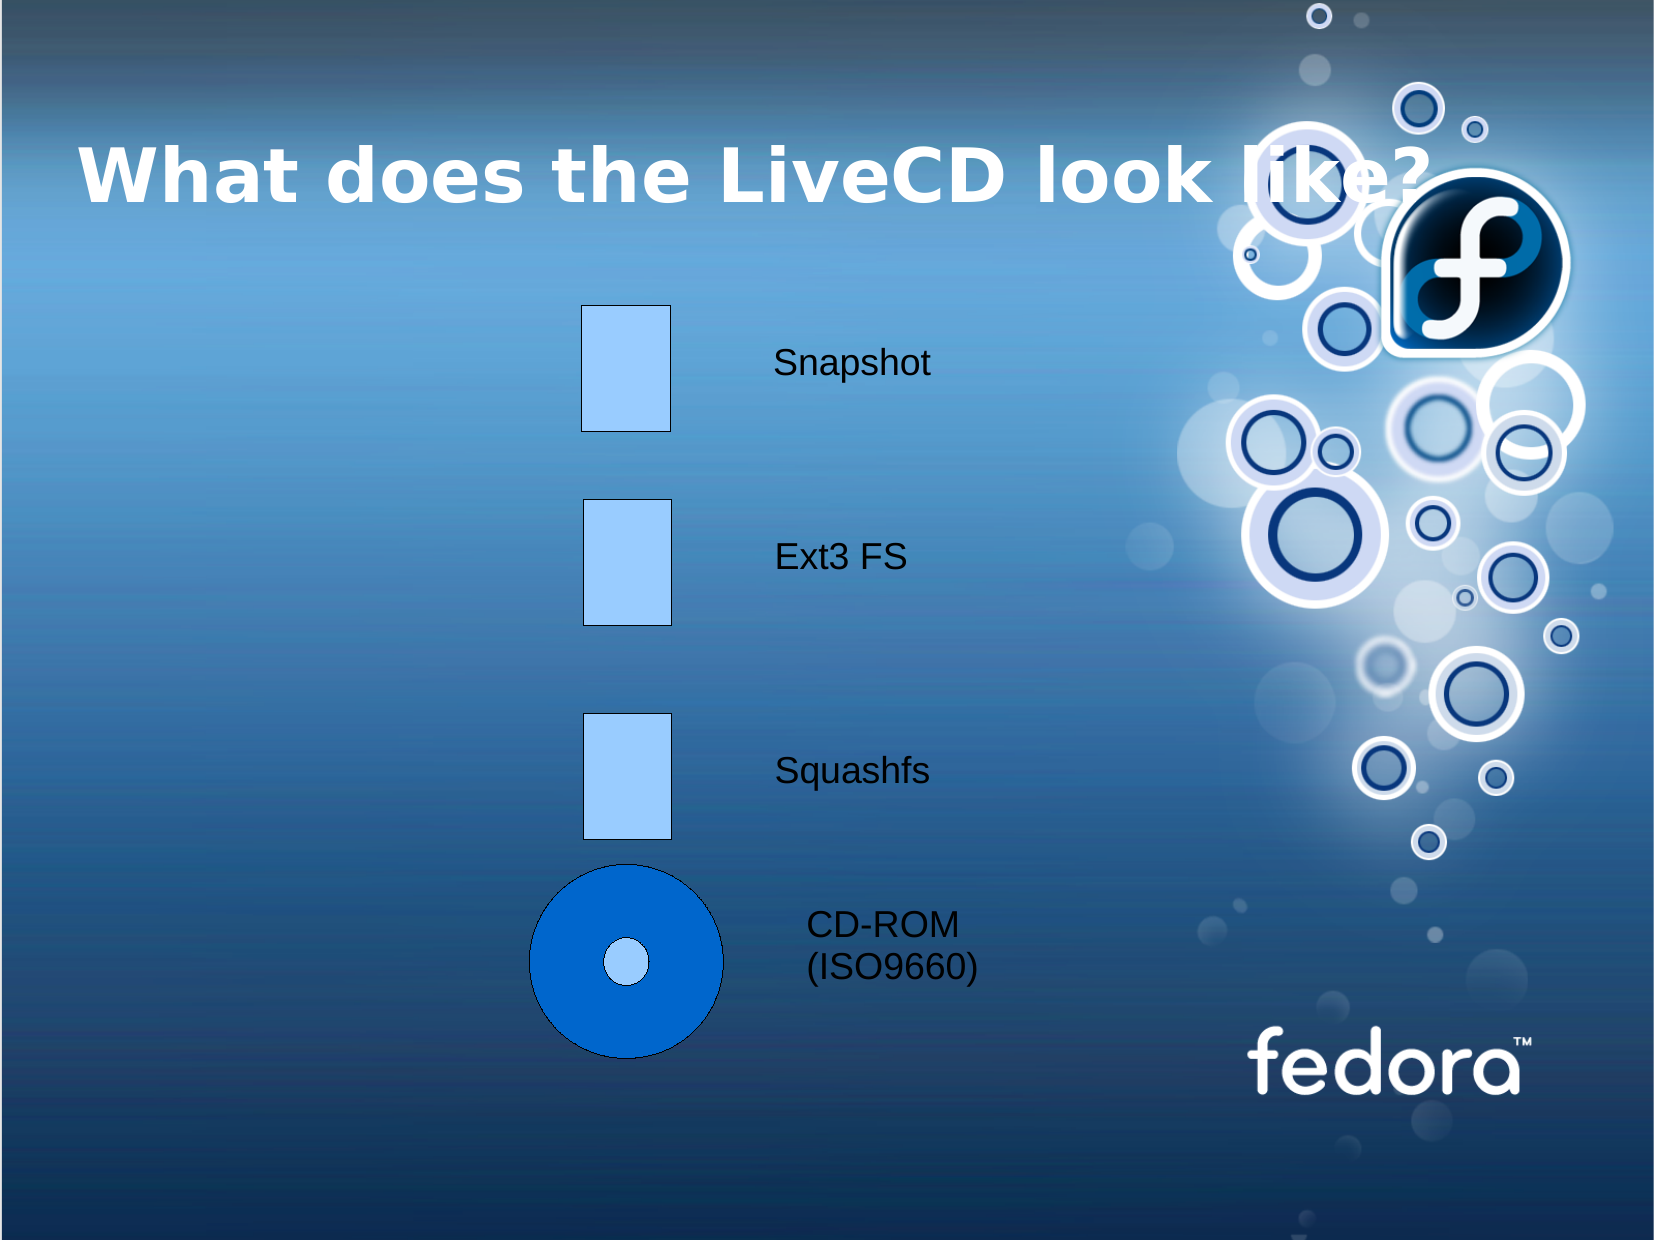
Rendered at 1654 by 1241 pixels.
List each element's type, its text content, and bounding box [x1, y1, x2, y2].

text_box Ext3 FS [759, 528, 944, 597]
text_box [581, 305, 671, 432]
text_box [583, 499, 672, 626]
text_box Squashfs [759, 742, 946, 800]
picture [1, 0, 1654, 1240]
title What does the LiveCD look like? [76, 80, 1565, 273]
text_box [529, 864, 724, 1059]
text_box CD-ROM (ISO9660) [791, 896, 1029, 1027]
text_box Snapshot [758, 334, 976, 403]
text_box [583, 713, 672, 840]
